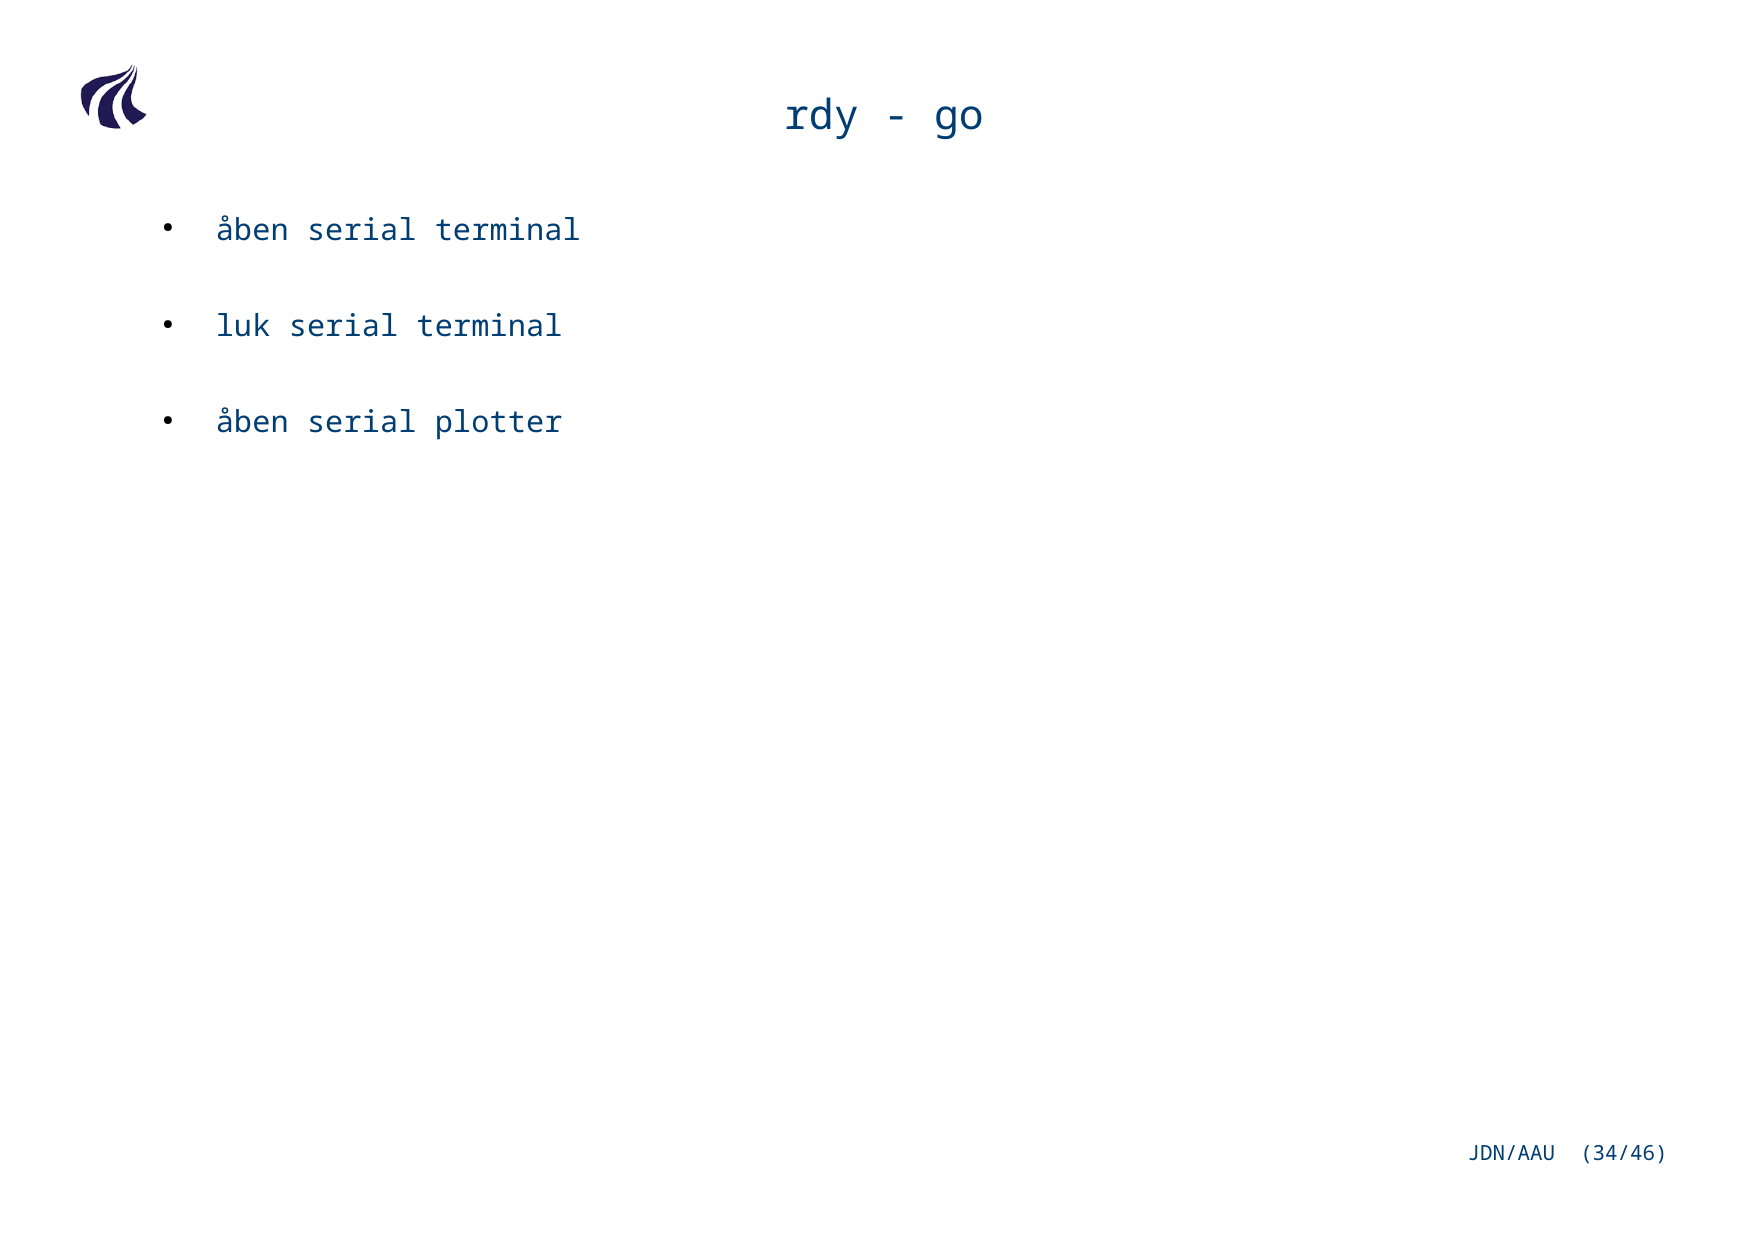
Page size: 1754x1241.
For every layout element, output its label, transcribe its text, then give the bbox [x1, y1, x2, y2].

picture [76, 60, 151, 131]
title rdy - go [148, 72, 1621, 155]
list åben serial terminal luk serial terminal åben serial plotter [144, 208, 1618, 1064]
